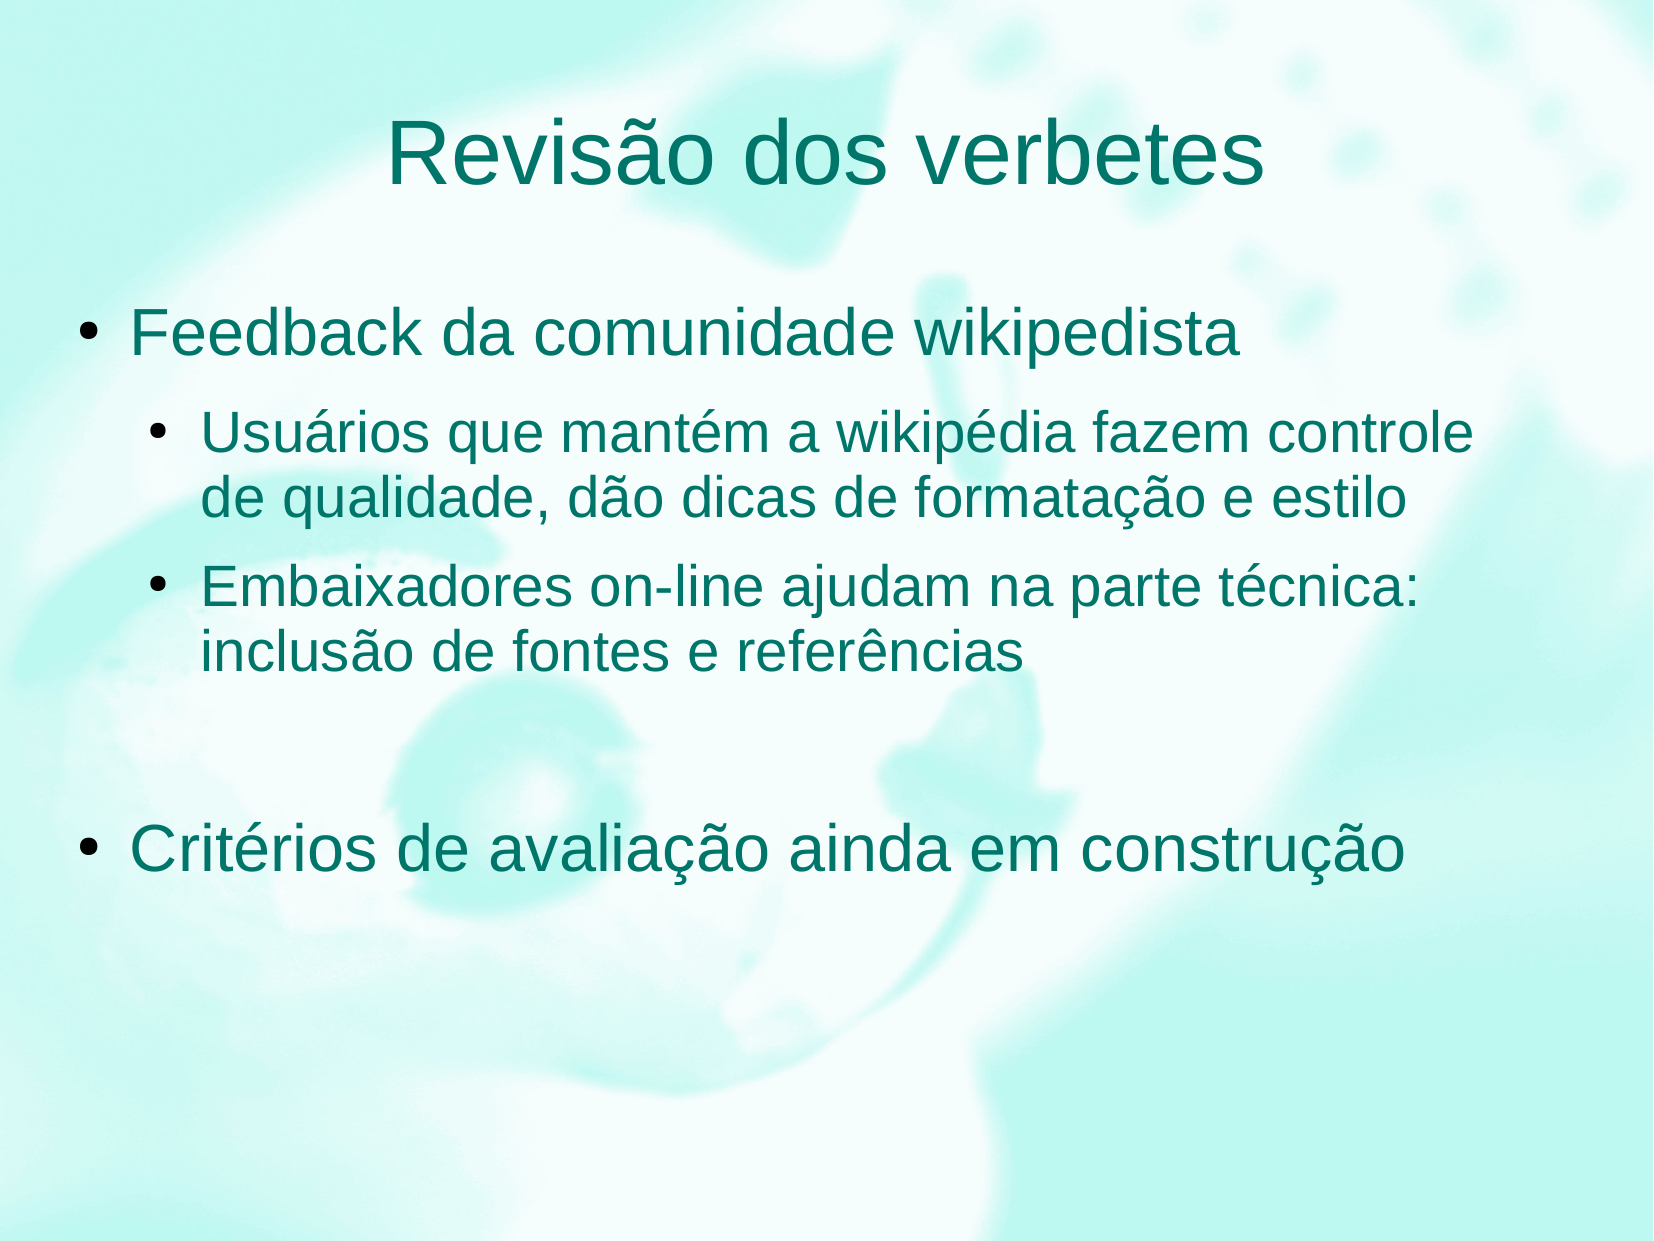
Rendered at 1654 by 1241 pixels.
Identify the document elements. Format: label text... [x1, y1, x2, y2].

picture [0, 0, 1654, 1241]
title Revisão dos verbetes [82, 56, 1571, 250]
list Feedback da comunidade wikipedista Usuários que mantém a wikipédia fazem controle de qualidade, dão dicas de formatação e estilo Embaixadores on-line ajudam na parte técnica: inclusão de fontes e referências Critérios de avaliação ainda em construção [59, 295, 1548, 1114]
